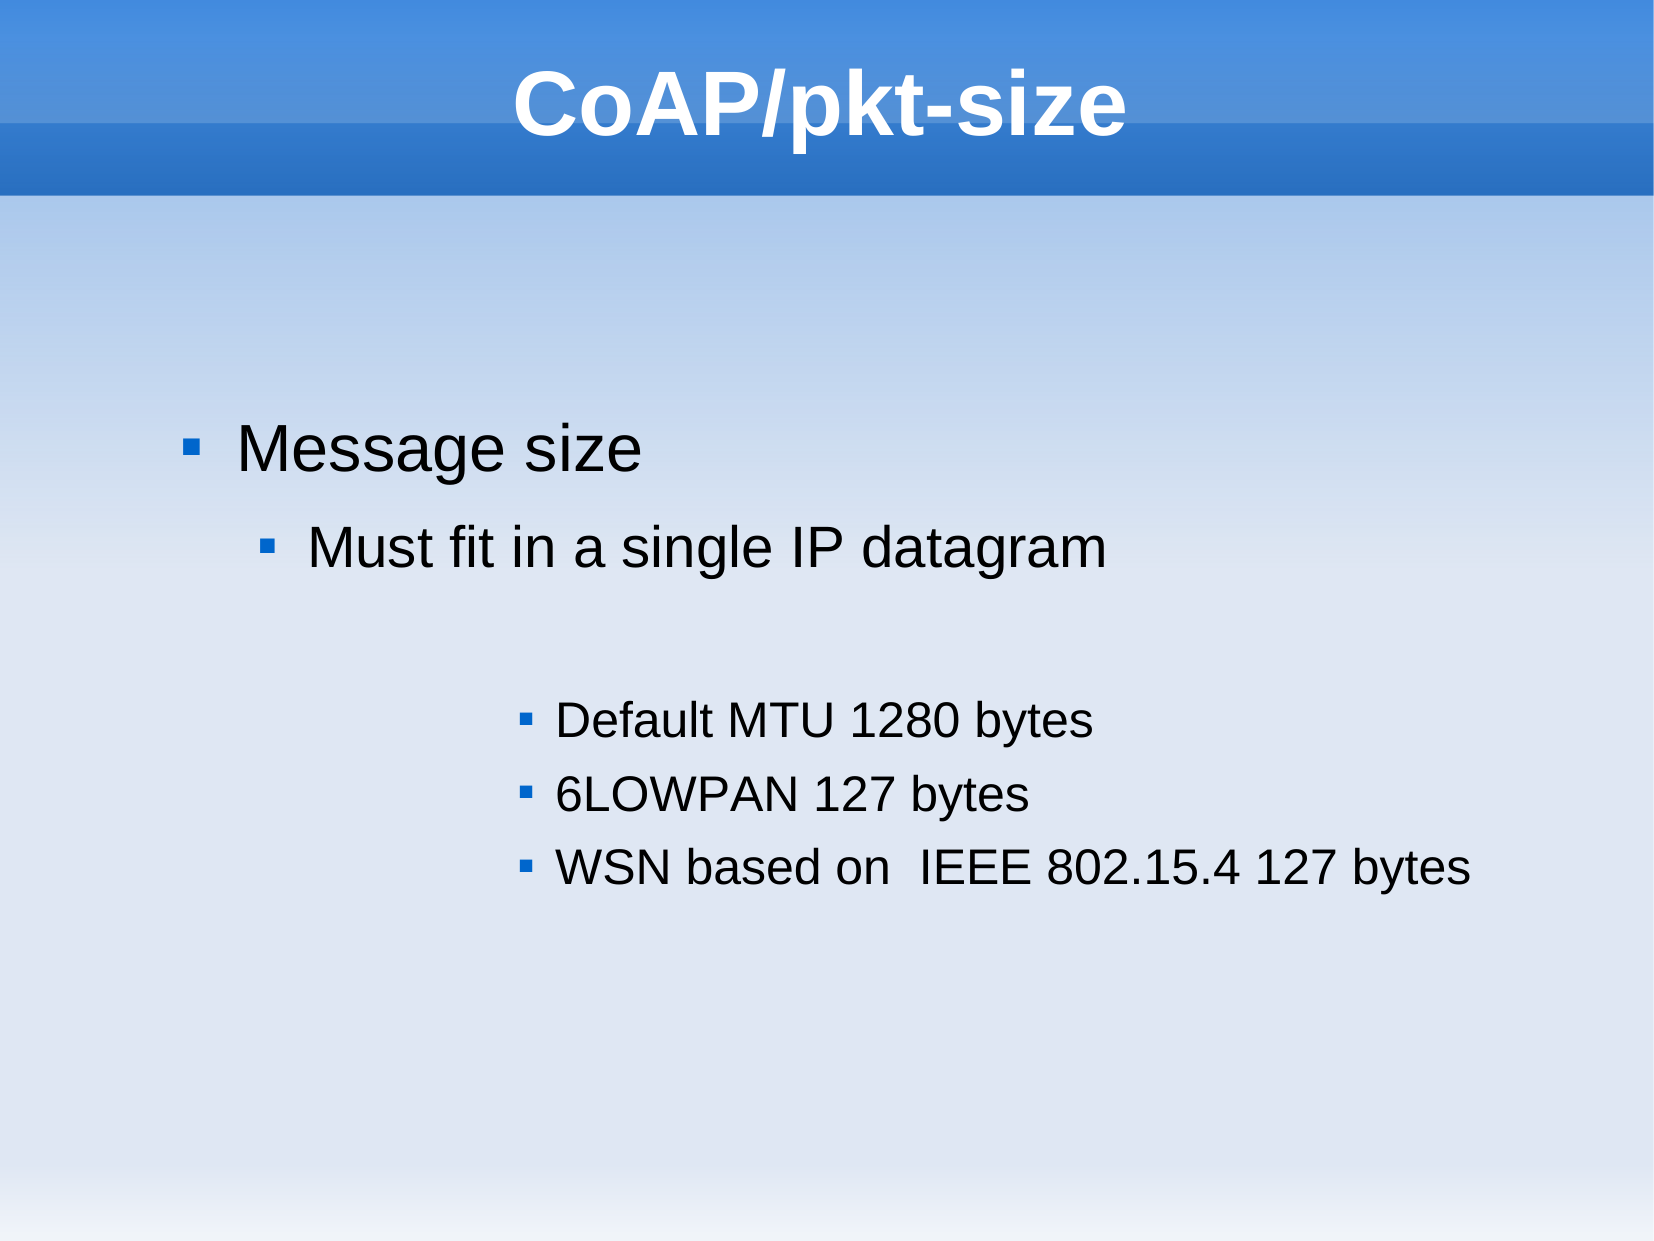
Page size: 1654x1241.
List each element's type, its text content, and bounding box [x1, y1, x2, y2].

picture [0, 0, 1654, 1241]
list Message size Must fit in a single IP datagram Default MTU 1280 bytes 6LOWPAN 127 bytes WSN based on IEEE 802.15.4 127 bytes [165, 306, 1654, 1126]
title CoAP/pkt-size [76, 0, 1565, 208]
